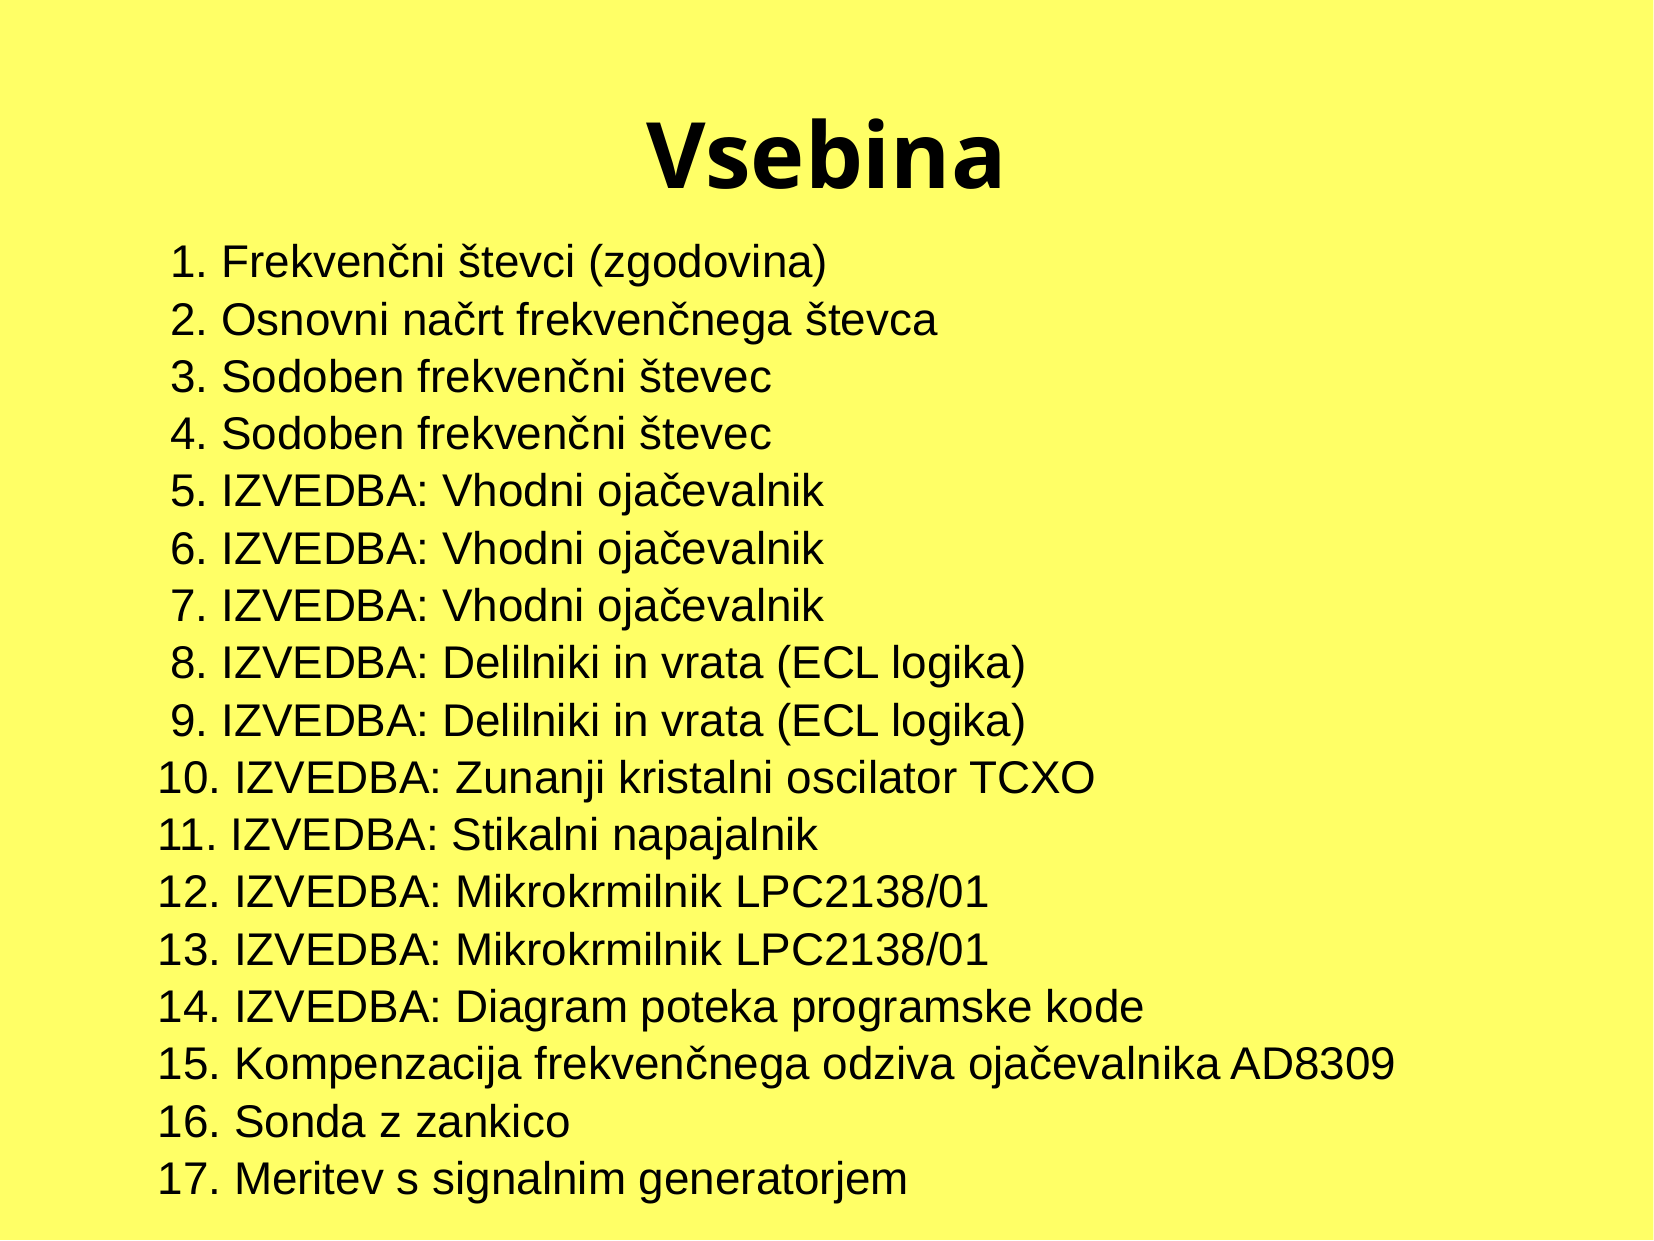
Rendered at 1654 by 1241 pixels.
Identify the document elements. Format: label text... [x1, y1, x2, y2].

list 1. Frekvenčni števci (zgodovina) 2. Osnovni načrt frekvenčnega števca 3. Sodoben frekvenčni števec 4. Sodoben frekvenčni števec 5. IZVEDBA: Vhodni ojačevalnik 6. IZVEDBA: Vhodni ojačevalnik 7. IZVEDBA: Vhodni ojačevalnik 8. IZVEDBA: Delilniki in vrata (ECL logika) 9. IZVEDBA: Delilniki in vrata (ECL logika) 10. IZVEDBA: Zunanji kristalni oscilator TCXO 11. IZVEDBA: Stikalni napajalnik 12. IZVEDBA: Mikrokrmilnik LPC2138/01 13. IZVEDBA: Mikrokrmilnik LPC2138/01 14. IZVEDBA: Diagram poteka programske kode 15. Kompenzacija frekvenčnega odziva ojačevalnika AD8309 16. Sonda z zankico 17. Meritev s signalnim generatorjem [82, 236, 1571, 1205]
title Vsebina [82, 49, 1571, 236]
